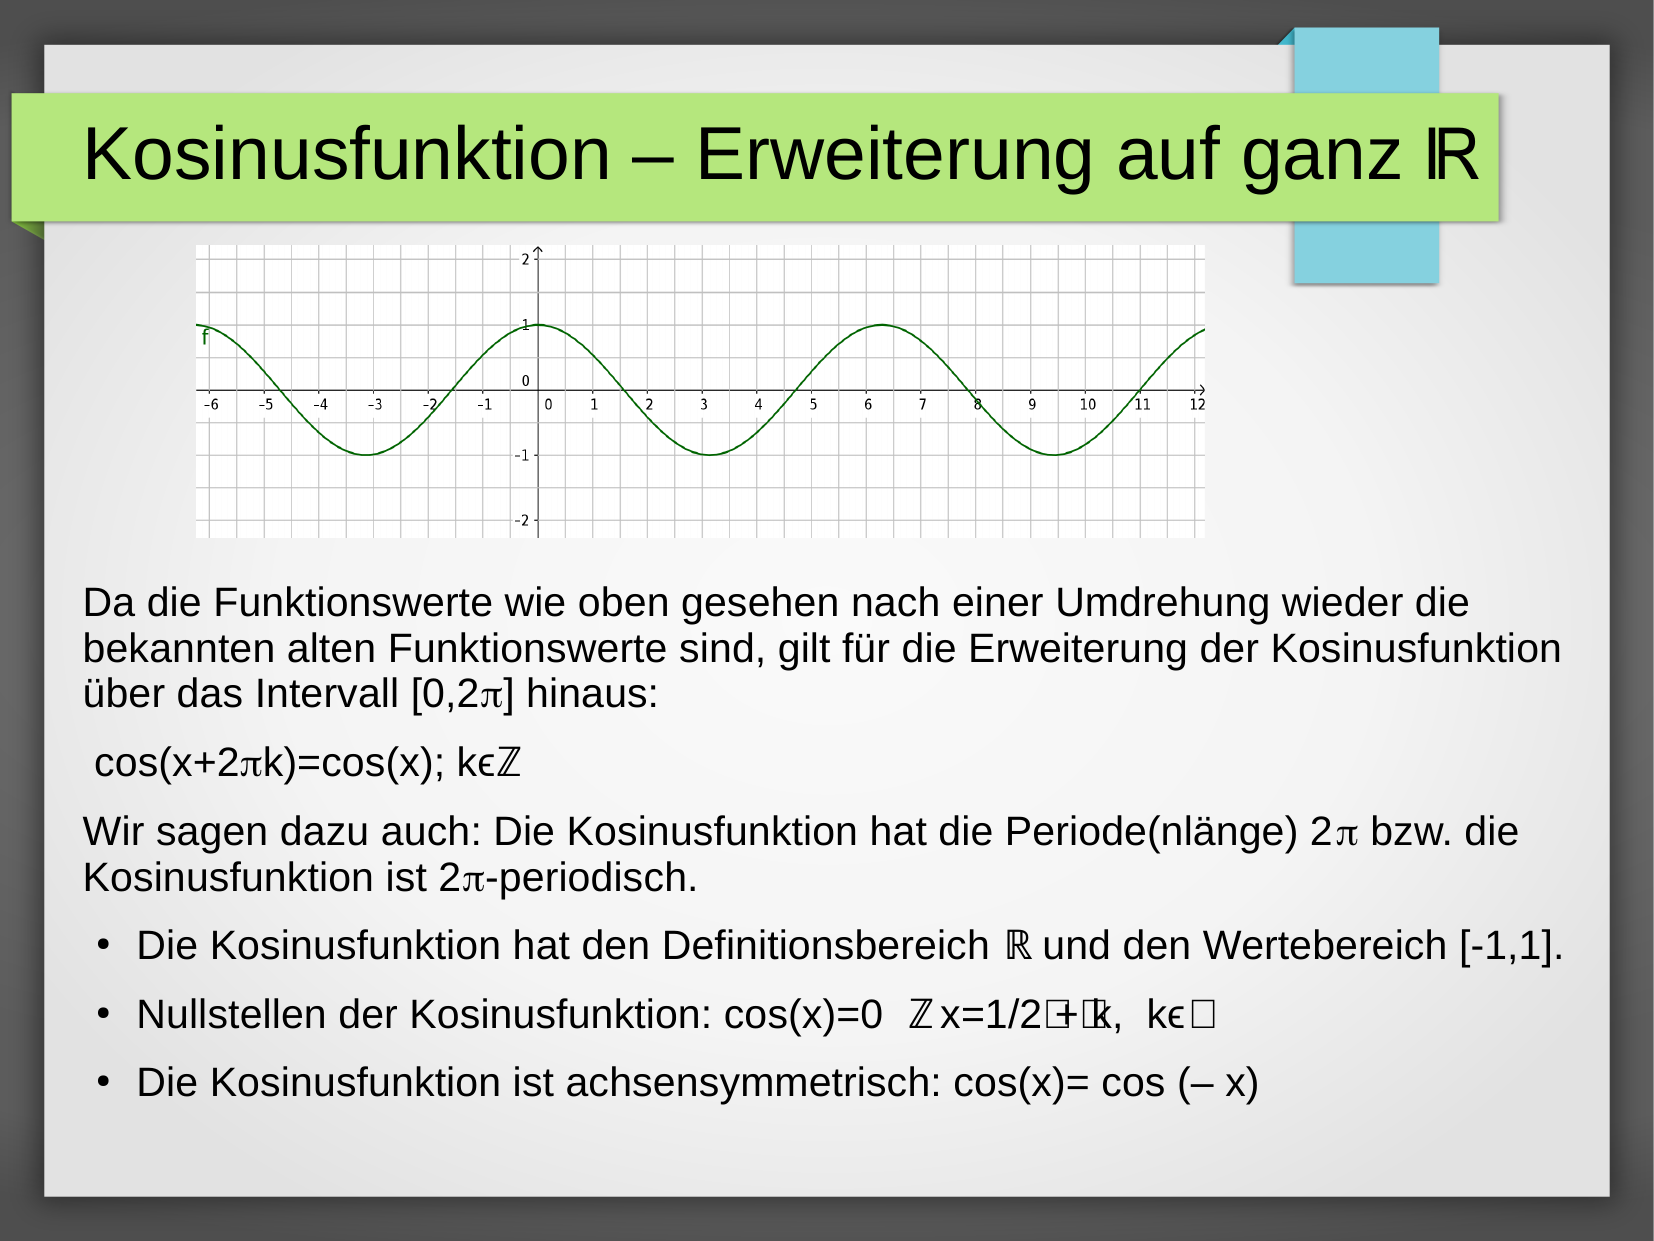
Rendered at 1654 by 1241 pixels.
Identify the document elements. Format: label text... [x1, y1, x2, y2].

title Kosinusfunktion – Erweiterung auf ganz ℝ [82, 65, 1536, 242]
list Da die Funktionswerte wie oben gesehen nach einer Umdrehung wieder die bekannten alten Funktionswerte sind, gilt für die Erweiterung der Kosinusfunktion über das Intervall [0,2π] hinaus: cos(x+2πk)=cos(x); kϵℤ Wir sagen dazu auch: Die Kosinusfunktion hat die Periode(nlänge) 2π bzw. die Kosinusfunktion ist 2π-periodisch. Die Kosinusfunktion hat den Definitionsbereich ℝ und den Wertebereich [-1,1]. Nullstellen der Kosinusfunktion: cos(x)=0  x=1/2+k, kϵℤ Die Kosinusfunktion ist achsensymmetrisch: cos(x)= cos (– x) [82, 578, 1571, 1123]
picture [0, 0, 1654, 1241]
